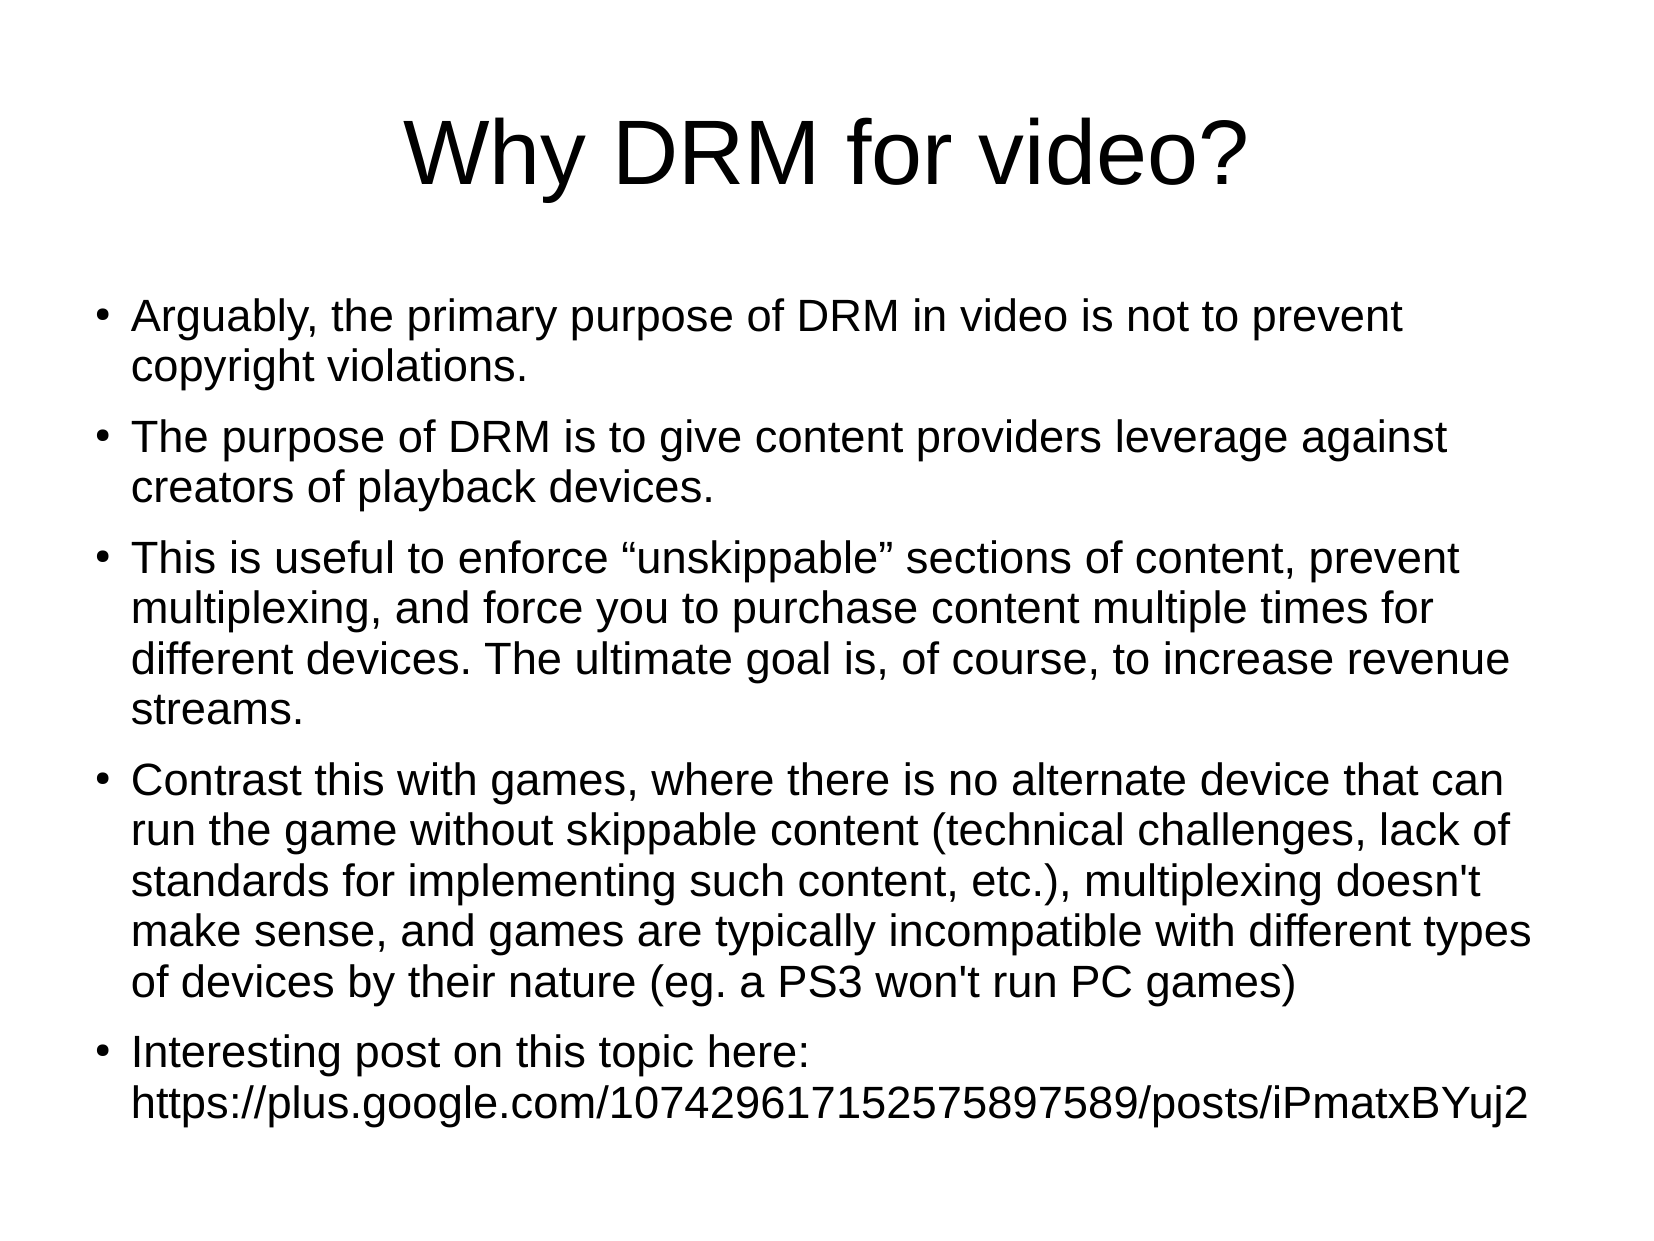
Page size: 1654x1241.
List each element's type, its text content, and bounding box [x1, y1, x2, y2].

title Why DRM for video? [82, 49, 1571, 257]
list Arguably, the primary purpose of DRM in video is not to prevent copyright violations. The purpose of DRM is to give content providers leverage against creators of playback devices. This is useful to enforce “unskippable” sections of content, prevent multiplexing, and force you to purchase content multiple times for different devices. The ultimate goal is, of course, to increase revenue streams. Contrast this with games, where there is no alternate device that can run the game without skippable content (technical challenges, lack of standards for implementing such content, etc.), multiplexing doesn't make sense, and games are typically incompatible with different types of devices by their nature (eg. a PS3 won't run PC games) Interesting post on this topic here: https://plus.google.com/107429617152575897589/posts/iPmatxBYuj2 [82, 290, 1538, 1158]
